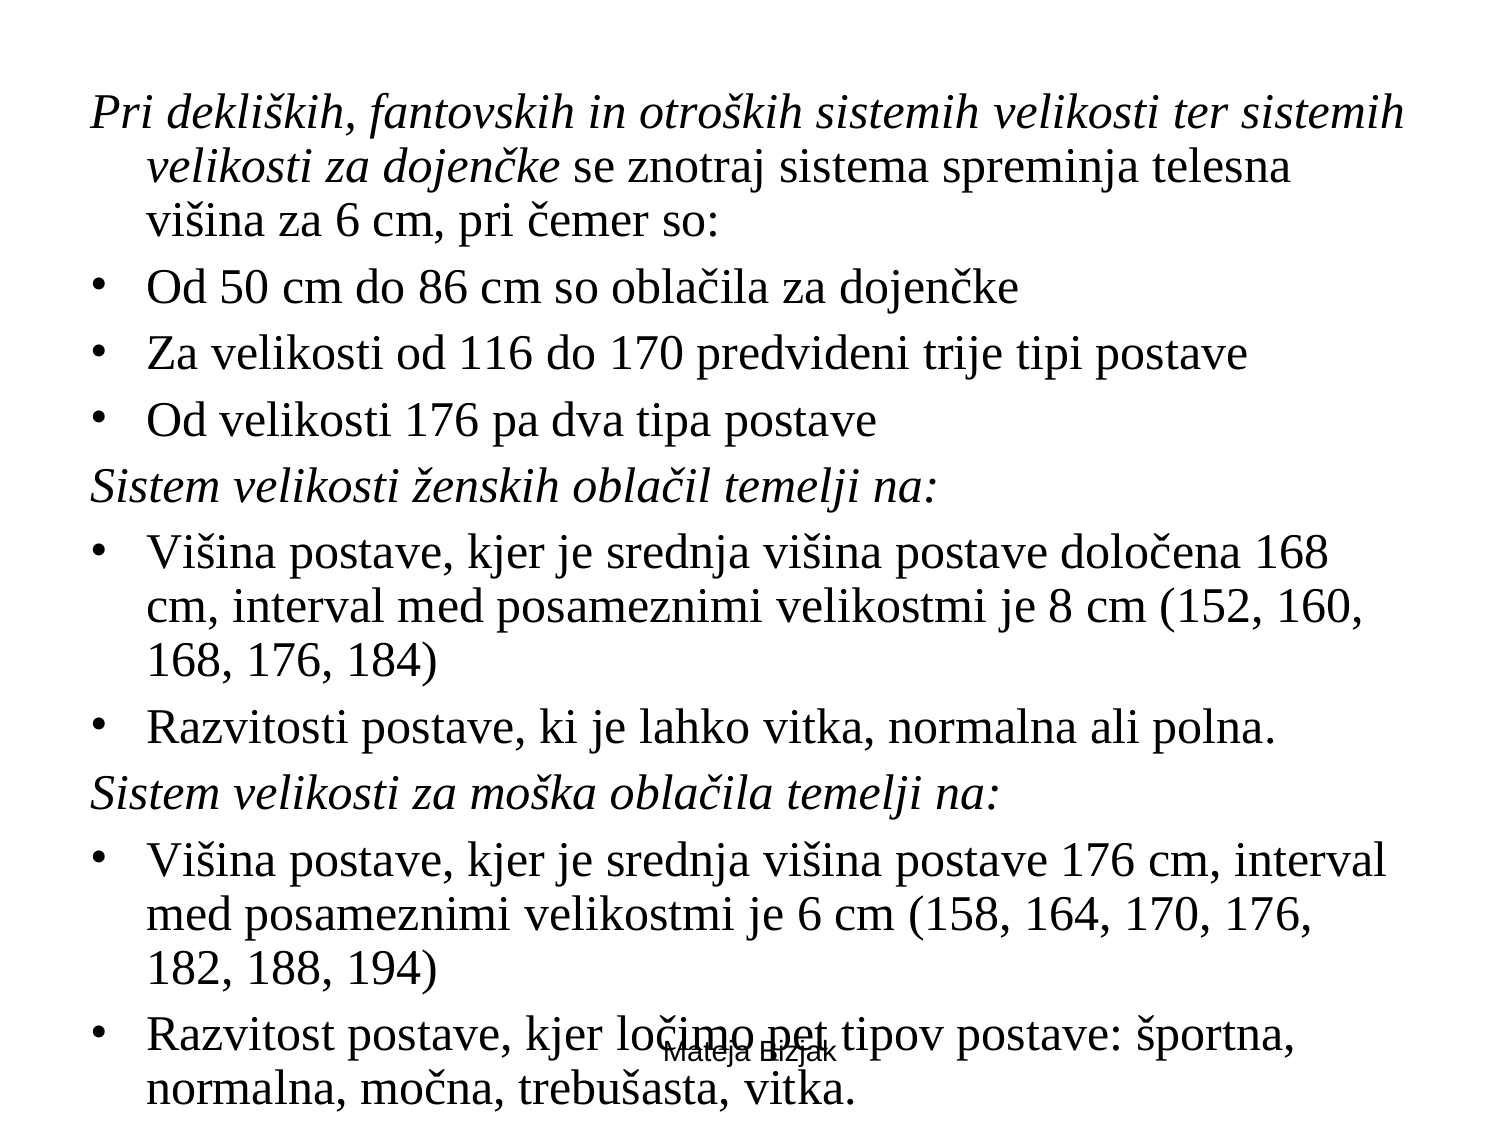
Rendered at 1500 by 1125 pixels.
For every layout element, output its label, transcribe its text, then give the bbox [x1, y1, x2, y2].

list Pri dekliških, fantovskih in otroških sistemih velikosti ter sistemih velikosti za dojenčke se znotraj sistema spreminja telesna višina za 6 cm, pri čemer so: Od 50 cm do 86 cm so oblačila za dojenčke Za velikosti od 116 do 170 predvideni trije tipi postave Od velikosti 176 pa dva tipa postave Sistem velikosti ženskih oblačil temelji na: Višina postave, kjer je srednja višina postave določena 168 cm, interval med posameznimi velikostmi je 8 cm (152, 160, 168, 176, 184) Razvitosti postave, ki je lahko vitka, normalna ali polna. Sistem velikosti za moška oblačila temelji na: Višina postave, kjer je srednja višina postave 176 cm, interval med posameznimi velikostmi je 6 cm (158, 164, 170, 176, 182, 188, 194) Razvitost postave, kjer ločimo pet tipov postave: športna, normalna, močna, trebušasta, vitka. [75, 78, 1426, 1123]
